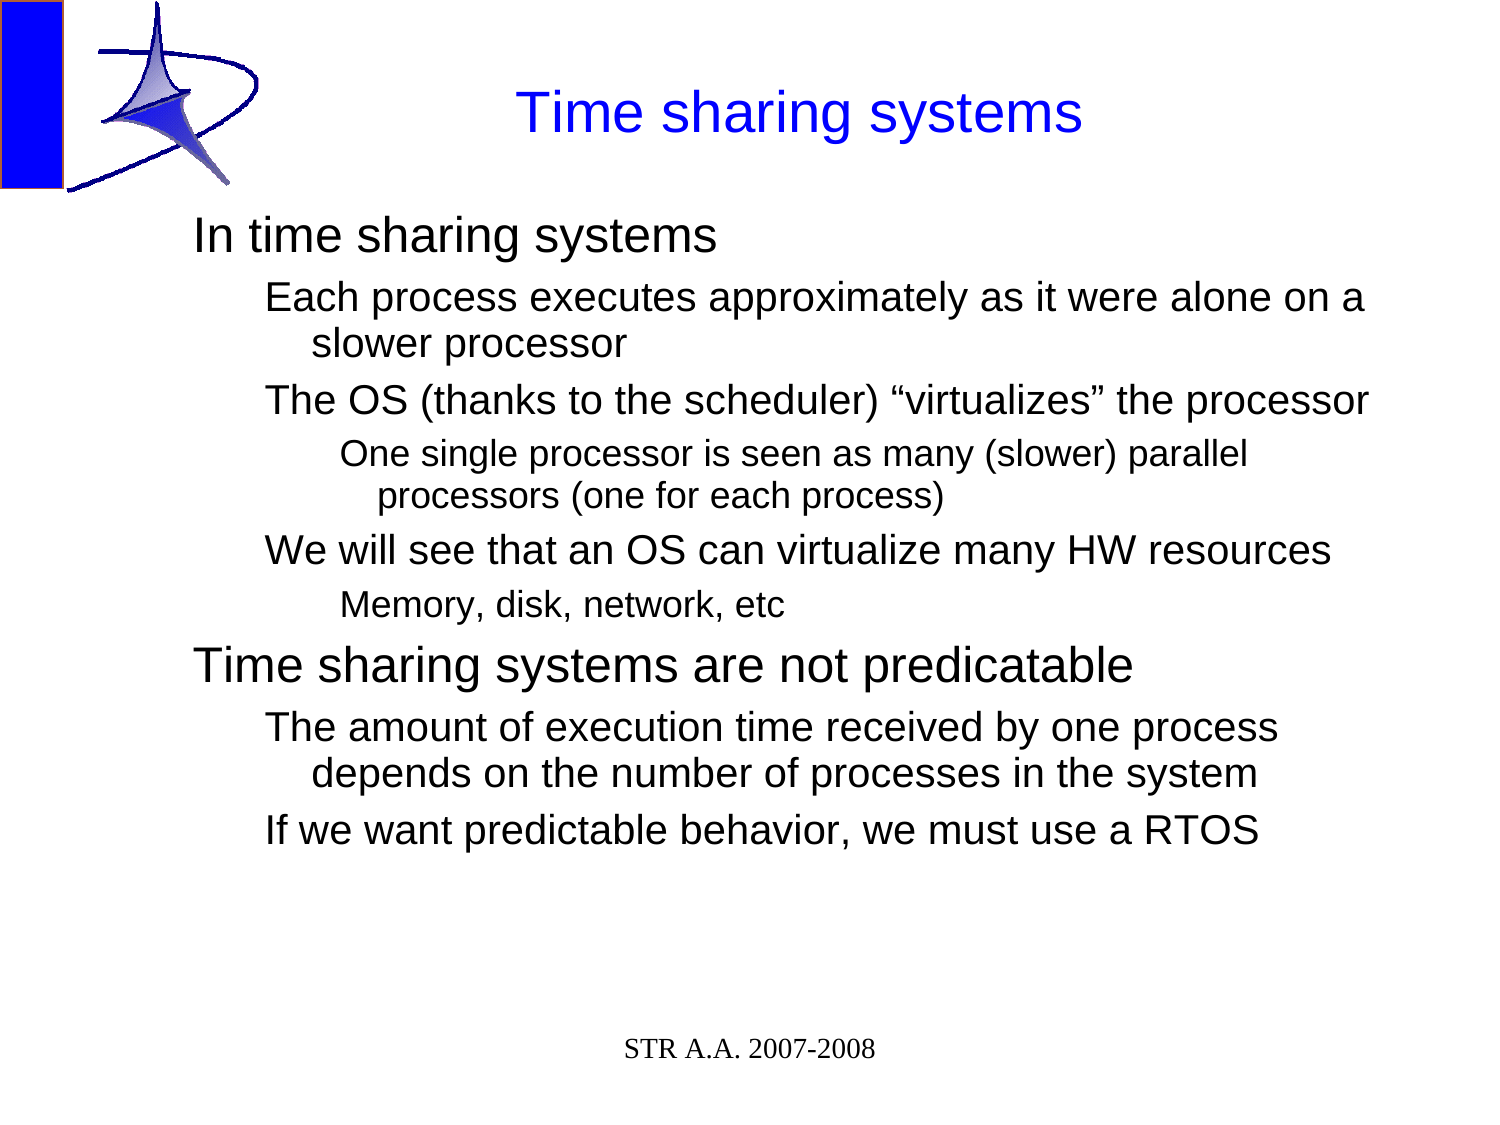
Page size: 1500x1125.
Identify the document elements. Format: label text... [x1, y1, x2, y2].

picture [62, 0, 263, 197]
list In time sharing systems Each process executes approximately as it were alone on a slower processor The OS (thanks to the scheduler) “virtualizes” the processor One single processor is seen as many (slower) parallel processors (one for each process) We will see that an OS can virtualize many HW resources Memory, disk, network, etc Time sharing systems are not predicatable The amount of execution time received by one process depends on the number of processes in the system If we want predictable behavior, we must use a RTOS [174, 199, 1425, 963]
title Time sharing systems [174, 61, 1425, 164]
